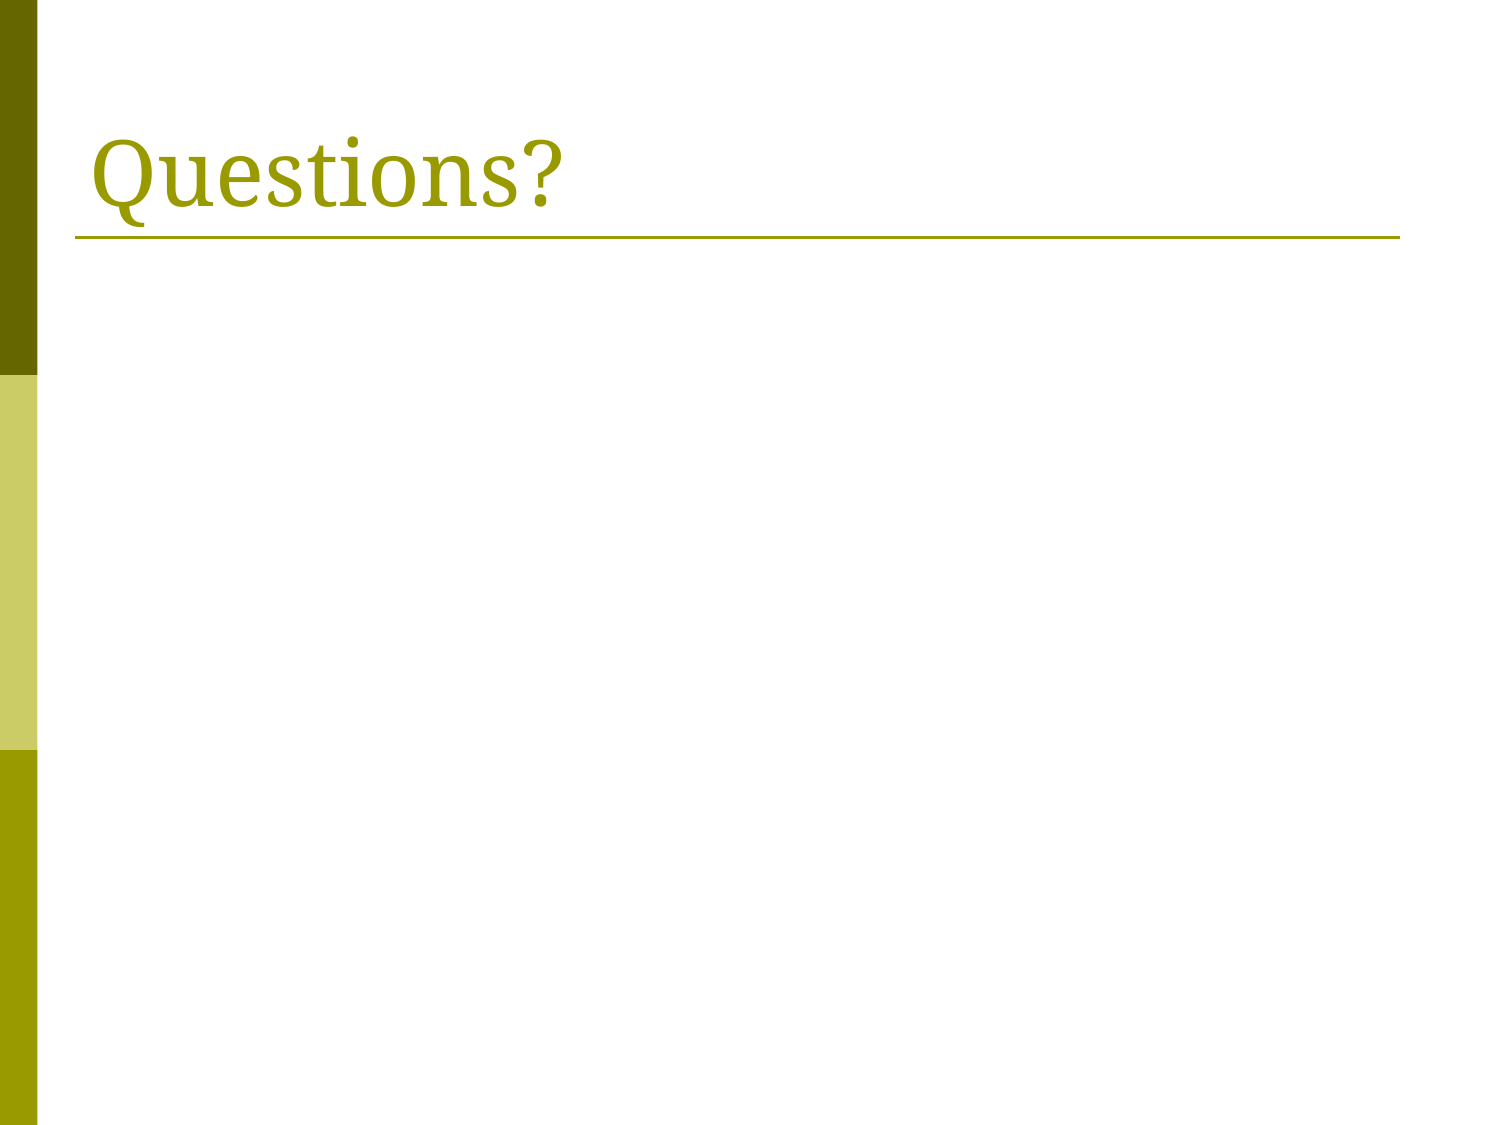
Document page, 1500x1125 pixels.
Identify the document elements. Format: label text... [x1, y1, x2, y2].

title Questions? [75, 45, 1426, 233]
